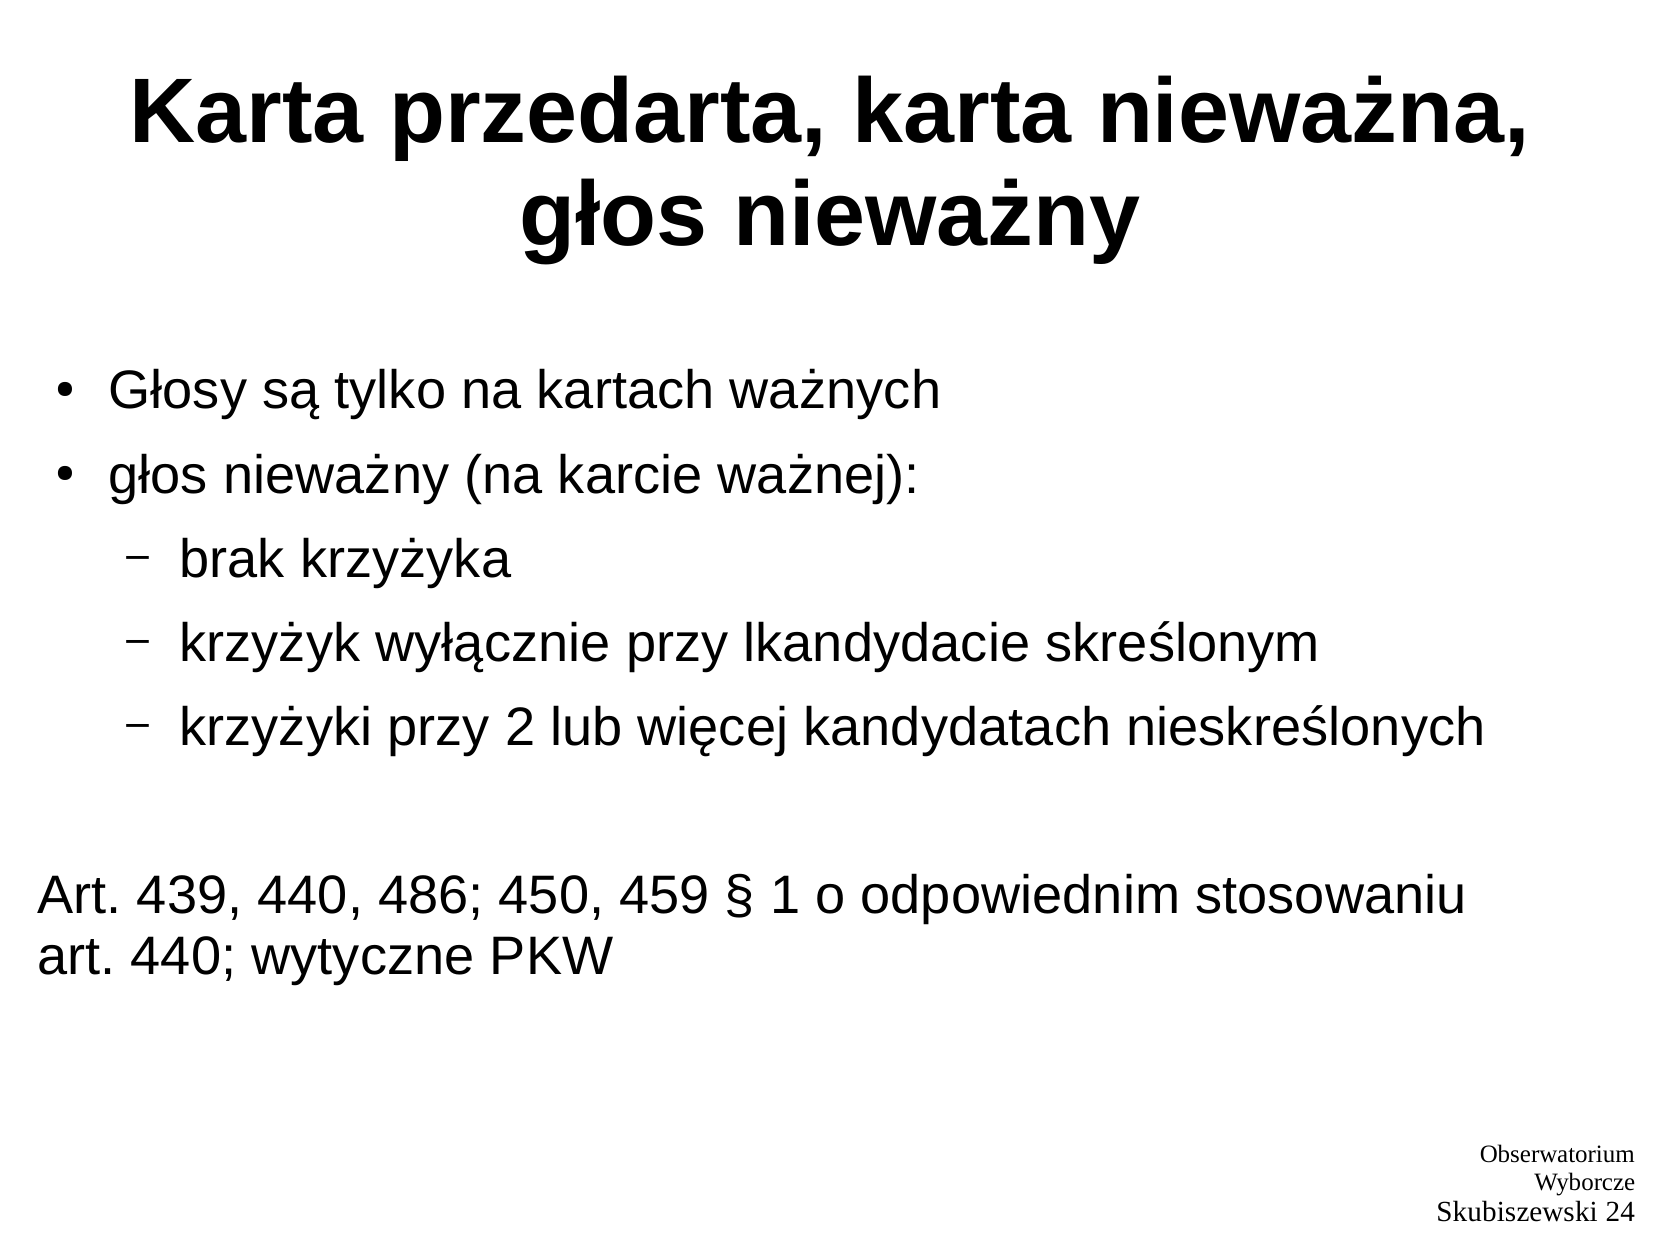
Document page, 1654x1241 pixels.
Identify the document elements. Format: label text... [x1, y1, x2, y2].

title Karta przedarta, karta nieważna, głos nieważny [86, 60, 1575, 266]
list Głosy są tylko na kartach ważnych głos nieważny (na karcie ważnej): brak krzyżyka krzyżyk wyłącznie przy lkandydacie skreślonym krzyżyki przy 2 lub więcej kandydatach nieskreślonych Art. 439, 440, 486; 450, 459 § 1 o odpowiednim stosowaniu art. 440; wytyczne PKW [37, 360, 1591, 1226]
